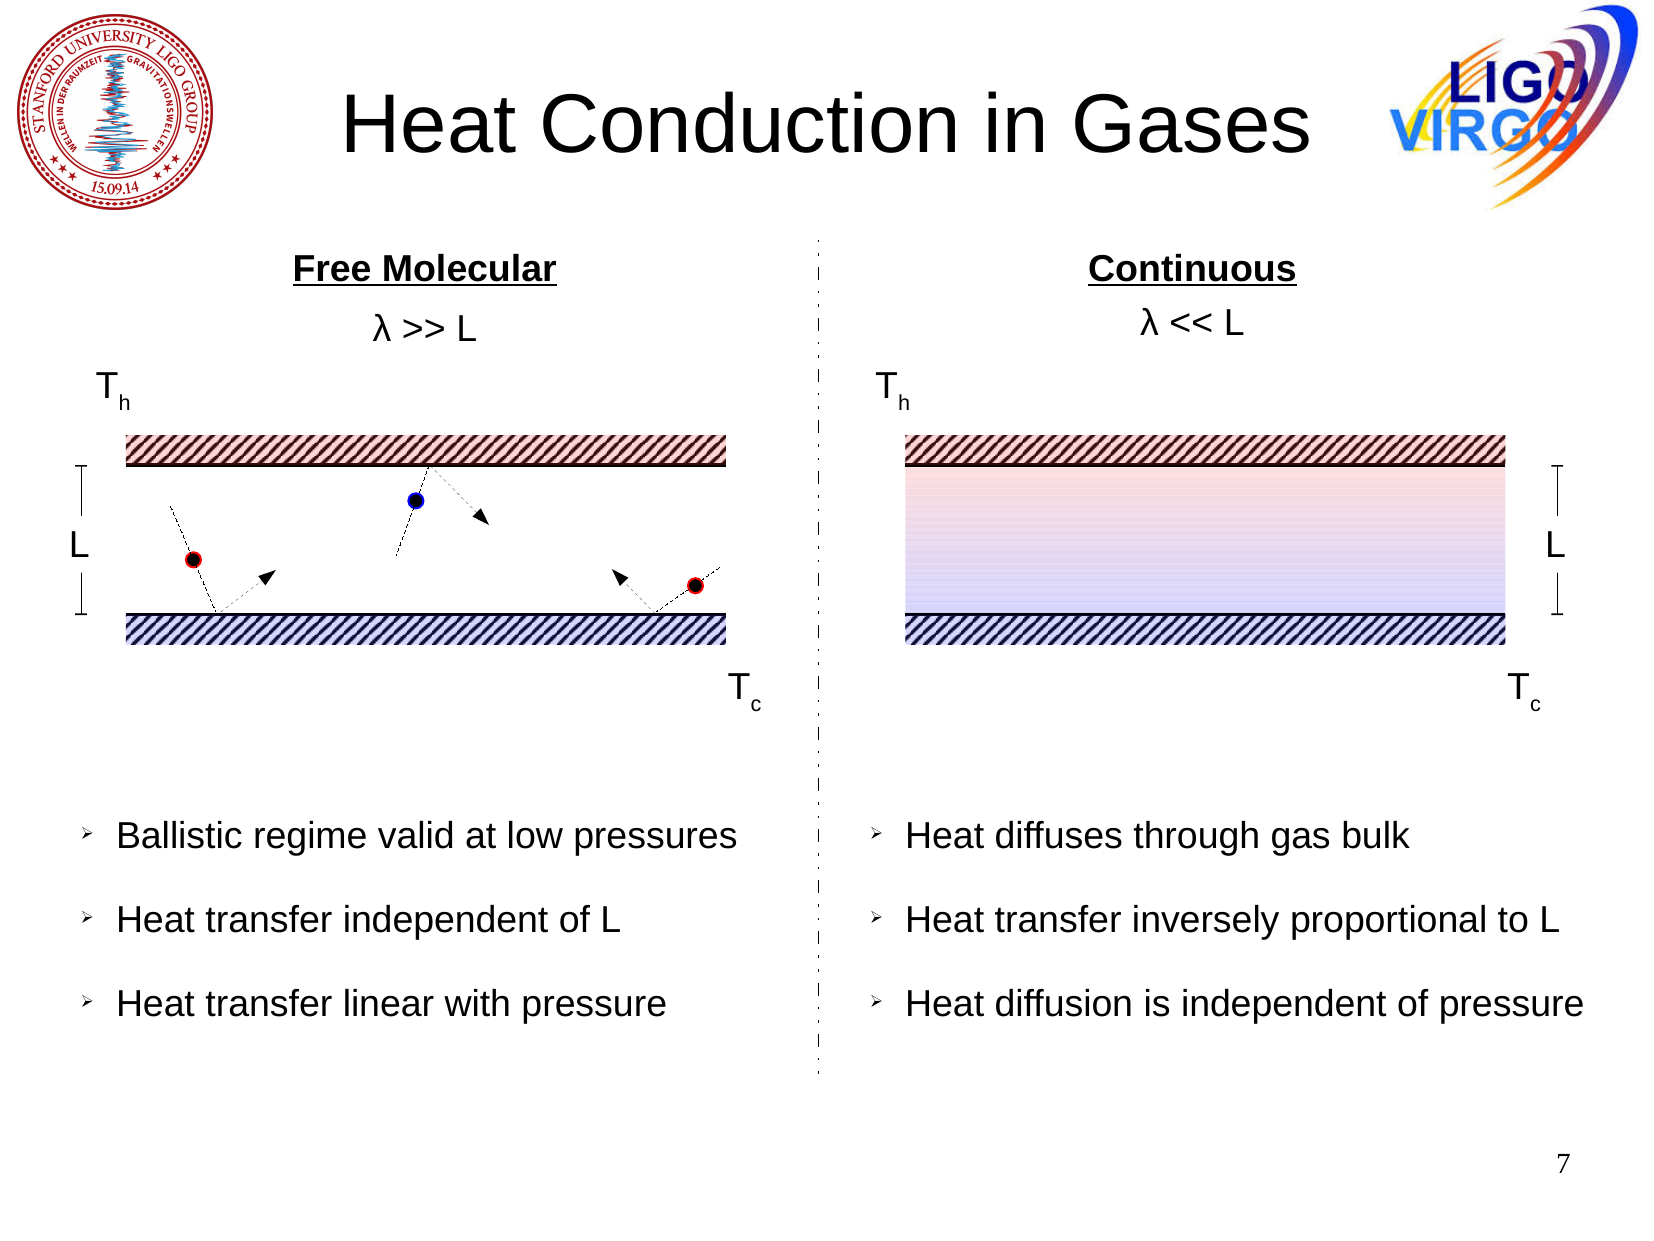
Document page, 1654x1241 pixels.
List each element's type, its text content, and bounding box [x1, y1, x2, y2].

text_box Heat diffuses through gas bulk Heat transfer inversely proportional to L Heat diffusion is independent of pressure [855, 765, 1606, 1062]
text_box Th [80, 356, 171, 416]
text_box L [1530, 515, 1576, 566]
text_box Ballistic regime valid at low pressures Heat transfer independent of L Heat transfer linear with pressure [65, 765, 756, 992]
text_box [905, 435, 1506, 466]
picture [17, 14, 213, 210]
text_box [185, 552, 201, 568]
text_box Tc [1492, 658, 1583, 718]
text_box [408, 493, 424, 509]
text_box [687, 578, 703, 594]
text_box Free Molecular λ >> L [252, 240, 598, 344]
text_box L [54, 515, 100, 566]
text_box Tc [712, 658, 803, 718]
picture [1372, 0, 1654, 210]
title Heat Conduction in Gases [82, 19, 1571, 227]
text_box [125, 435, 726, 466]
text_box Th [860, 356, 951, 416]
text_box [125, 614, 726, 645]
text_box Continuous λ << L [1020, 240, 1366, 338]
text_box [905, 467, 1506, 645]
